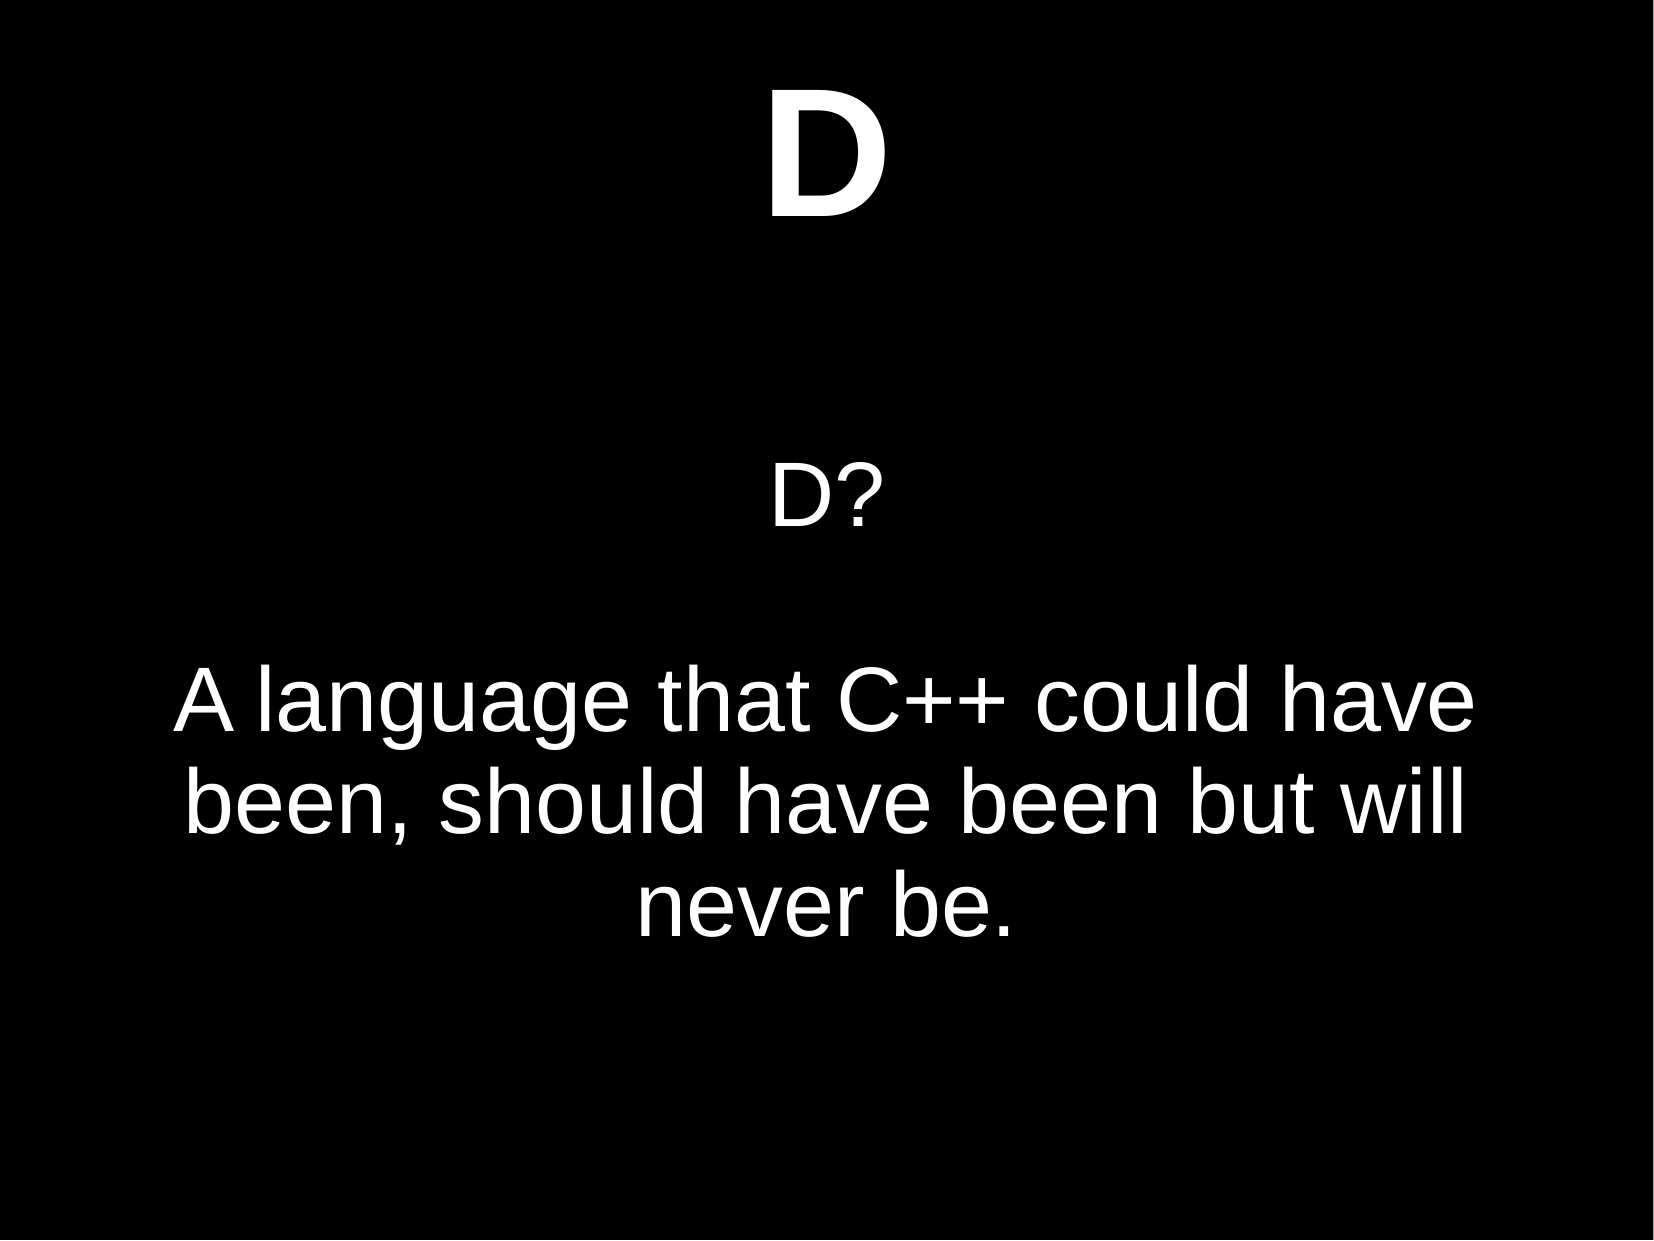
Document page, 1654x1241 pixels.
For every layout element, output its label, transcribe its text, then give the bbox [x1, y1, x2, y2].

title D [82, 49, 1571, 257]
subtitle D? A language that C++ could have been, should have been but will never be. [82, 290, 1571, 1109]
